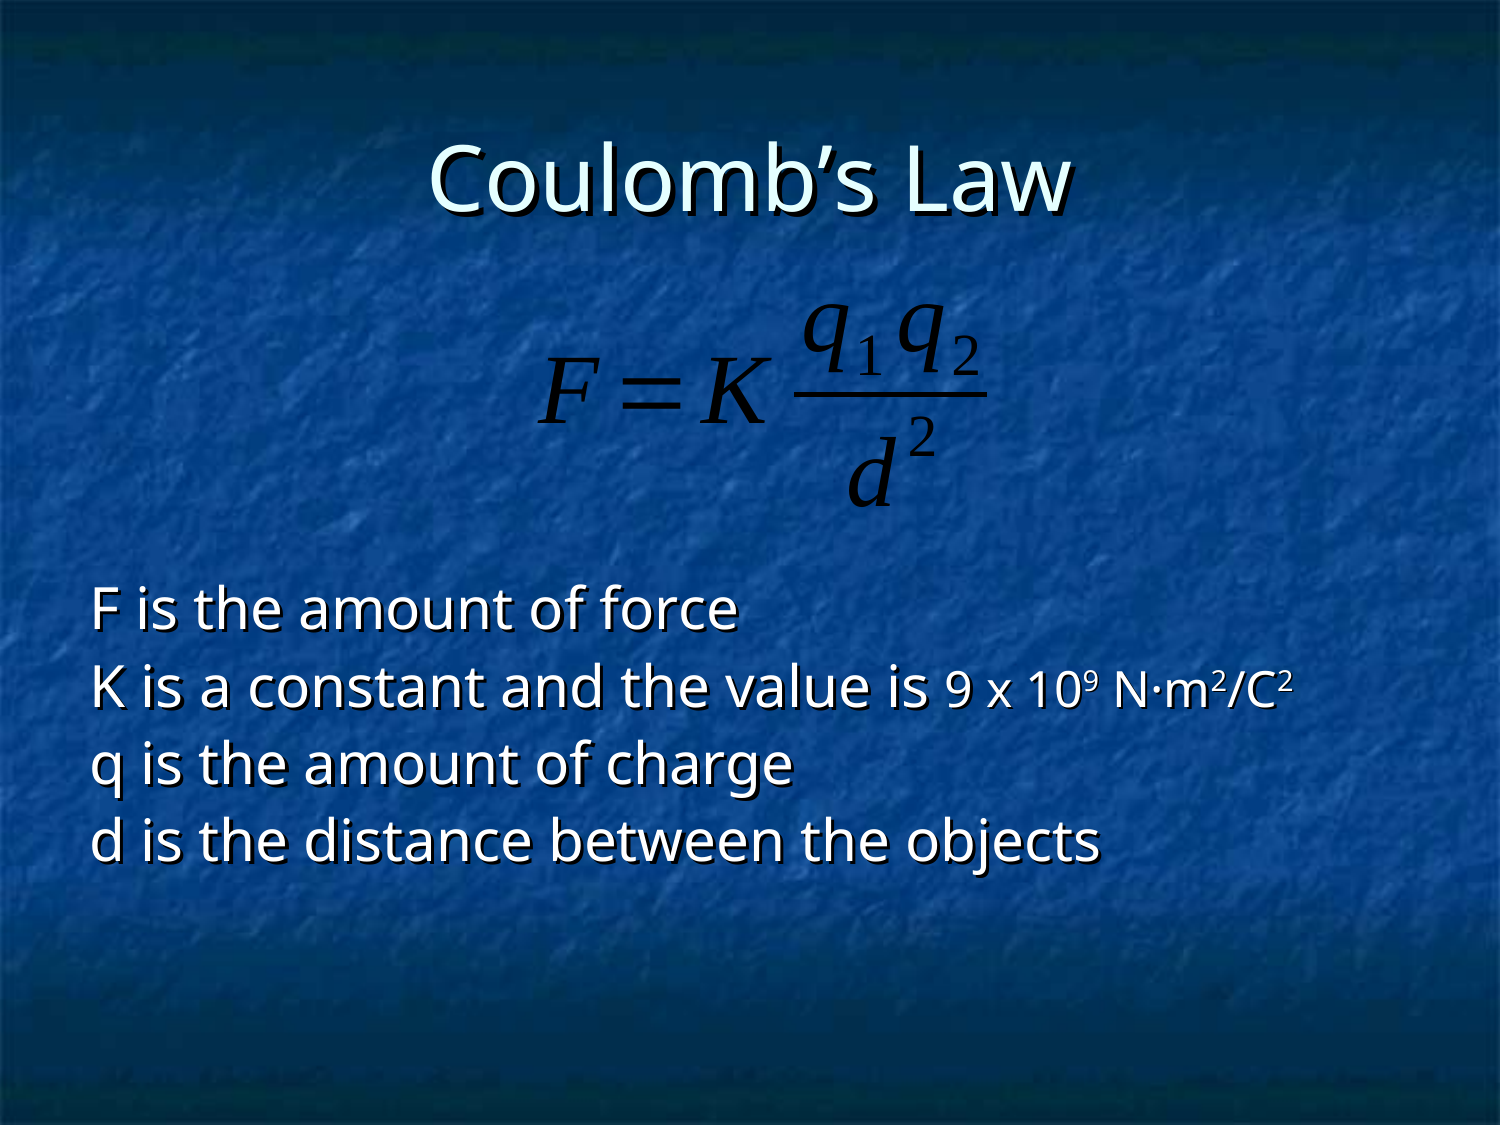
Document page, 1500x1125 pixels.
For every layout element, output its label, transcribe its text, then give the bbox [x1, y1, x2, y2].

chart [525, 262, 998, 528]
list F is the amount of force K is a constant and the value is 9 x 109 N·m2/C2 q is the amount of charge d is the distance between the objects [75, 487, 1426, 1000]
title Coulomb’s Law [75, 62, 1426, 288]
picture [0, 0, 1500, 1125]
